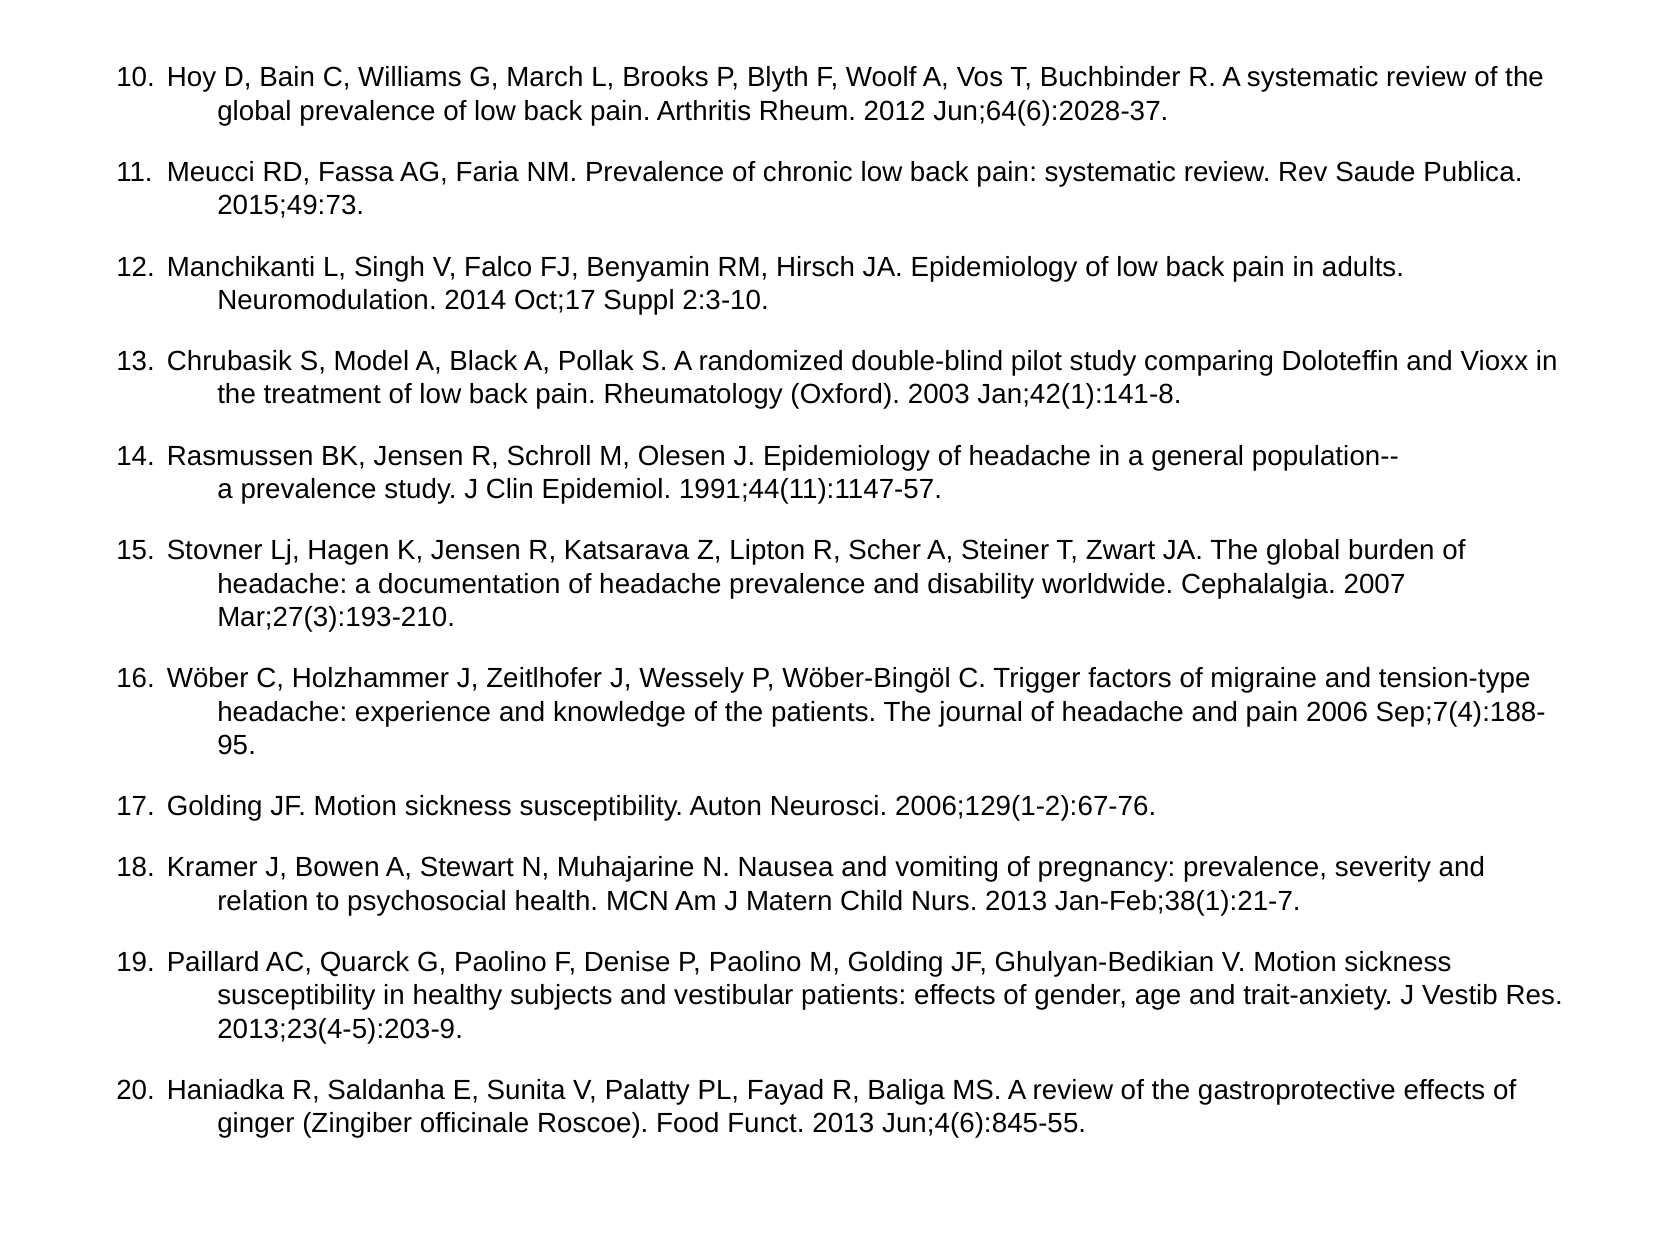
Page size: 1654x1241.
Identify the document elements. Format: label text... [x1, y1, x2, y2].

list Hoy D, Bain C, Williams G, March L, Brooks P, Blyth F, Woolf A, Vos T, Buchbinder R. A systematic review of the global prevalence of low back pain. Arthritis Rheum. 2012 Jun;64(6):2028-37. Meucci RD, Fassa AG, Faria NM. Prevalence of chronic low back pain: systematic review. Rev Saude Publica. 2015;49:73. Manchikanti L, Singh V, Falco FJ, Benyamin RM, Hirsch JA. Epidemiology of low back pain in adults. Neuromodulation. 2014 Oct;17 Suppl 2:3-10. Chrubasik S, Model A, Black A, Pollak S. A randomized double-blind pilot study comparing Doloteffin and Vioxx in the treatment of low back pain. Rheumatology (Oxford). 2003 Jan;42(1):141-8. Rasmussen BK, Jensen R, Schroll M, Olesen J. Epidemiology of headache in a general population--a prevalence study. J Clin Epidemiol. 1991;44(11):1147-57. Stovner Lj, Hagen K, Jensen R, Katsarava Z, Lipton R, Scher A, Steiner T, Zwart JA. The global burden of headache: a documentation of headache prevalence and disability worldwide. Cephalalgia. 2007 Mar;27(3):193-210. Wöber C, Holzhammer J, Zeitlhofer J, Wessely P, Wöber-Bingöl C. Trigger factors of migraine and tension-type headache: experience and knowledge of the patients. The journal of headache and pain 2006 Sep;7(4):188-95. Golding JF. Motion sickness susceptibility. Auton Neurosci. 2006;129(1-2):67-76. Kramer J, Bowen A, Stewart N, Muhajarine N. Nausea and vomiting of pregnancy: prevalence, severity and relation to psychosocial health. MCN Am J Matern Child Nurs. 2013 Jan-Feb;38(1):21-7. Paillard AC, Quarck G, Paolino F, Denise P, Paolino M, Golding JF, Ghulyan-Bedikian V. Motion sickness susceptibility in healthy subjects and vestibular patients: effects of gender, age and trait-anxiety. J Vestib Res. 2013;23(4-5):203-9. Haniadka R, Saldanha E, Sunita V, Palatty PL, Fayad R, Baliga MS. A review of the gastroprotective effects of ginger (Zingiber officinale Roscoe). Food Funct. 2013 Jun;4(6):845-55. [82, 59, 1571, 1142]
